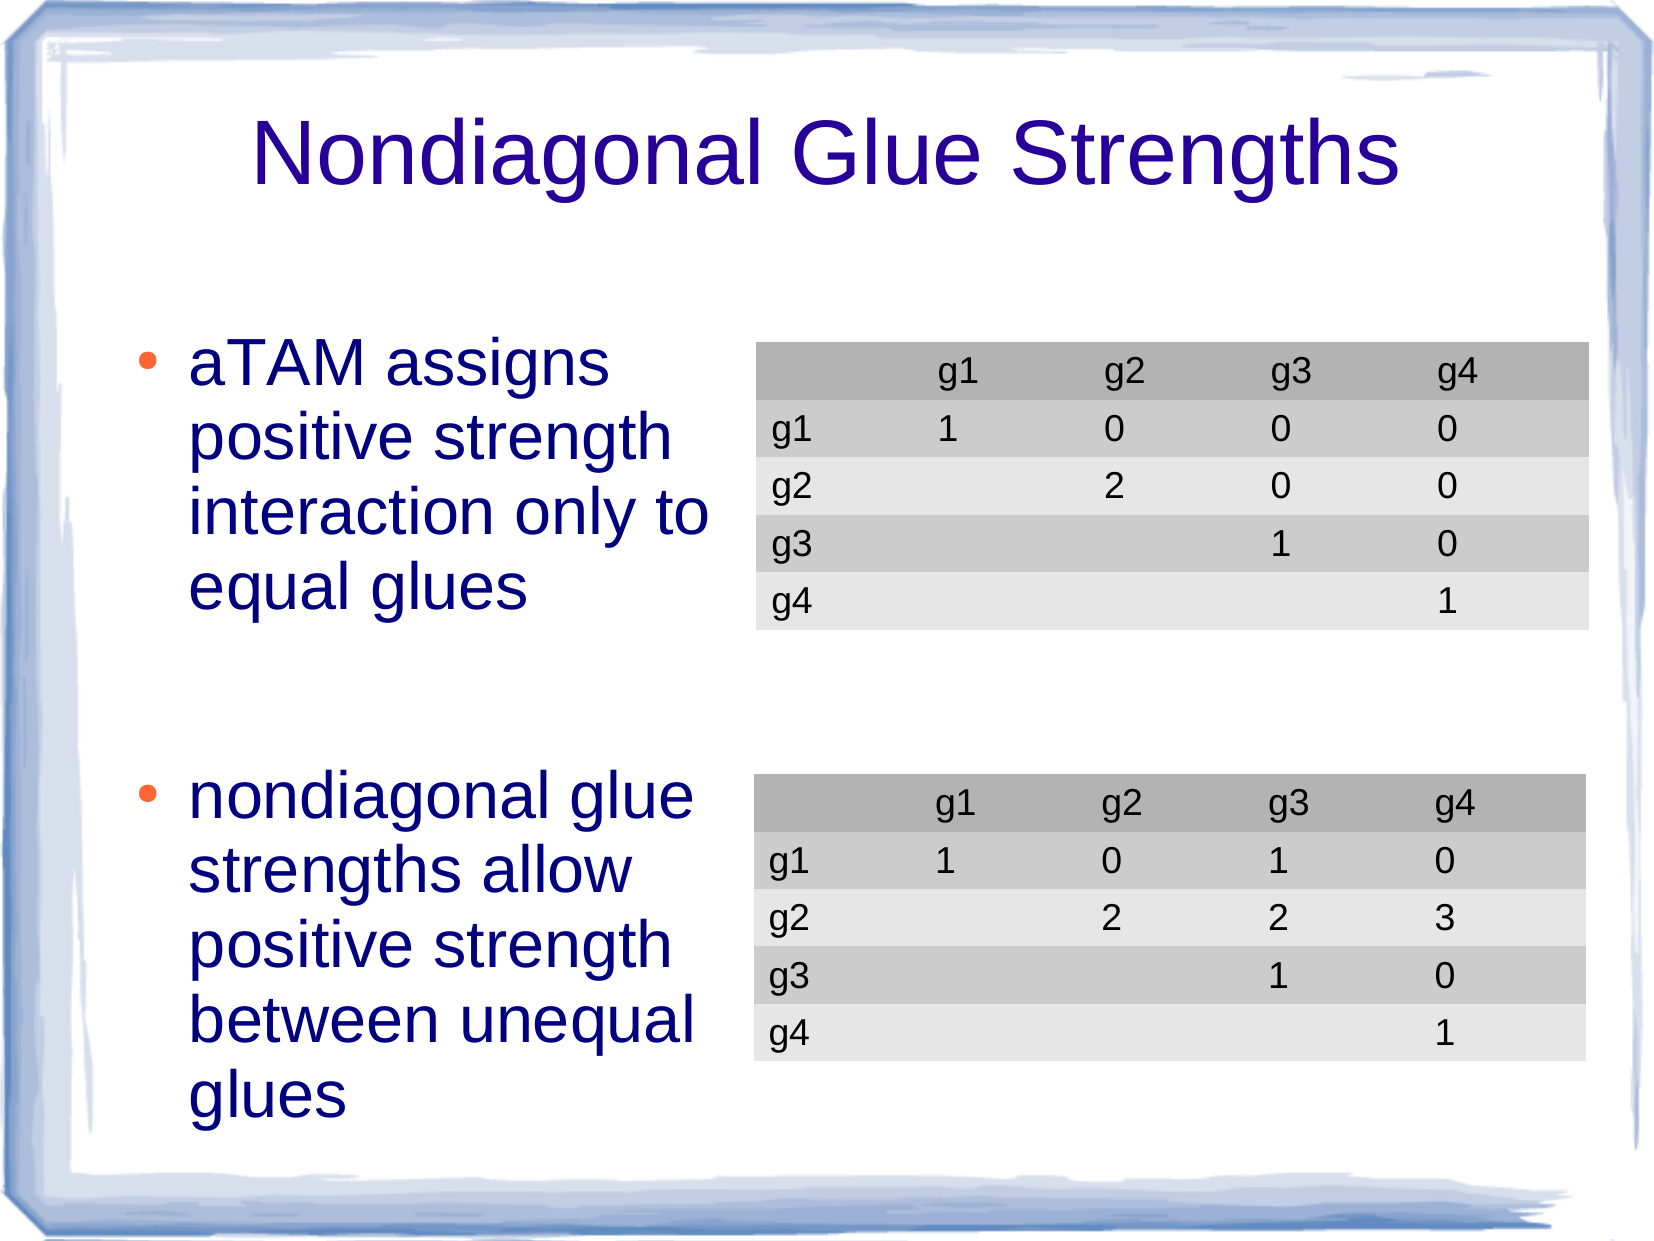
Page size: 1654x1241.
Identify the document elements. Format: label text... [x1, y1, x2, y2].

table_cell 1 [920, 832, 1087, 889]
table_cell 0 [1089, 400, 1256, 457]
table_cell [920, 889, 1087, 946]
table_cell 0 [1422, 515, 1589, 572]
table_cell 0 [1420, 946, 1586, 1004]
table_header g2 [1089, 342, 1256, 400]
table_cell 3 [1420, 889, 1586, 946]
table_cell [923, 515, 1089, 572]
table_cell g3 [754, 946, 920, 1004]
table_header g1 [923, 342, 1089, 400]
table_cell 0 [1422, 400, 1589, 457]
title Nondiagonal Glue Strengths [82, 49, 1571, 257]
table_cell 1 [923, 400, 1089, 457]
table_cell 1 [1253, 832, 1420, 889]
table_header g4 [1420, 774, 1586, 832]
table_header g3 [1253, 774, 1420, 832]
list aTAM assigns positive strength interaction only to equal glues nondiagonal glue strengths allow positive strength between unequal glues [118, 324, 827, 1144]
table_cell 0 [1256, 457, 1422, 515]
table_cell 2 [1087, 889, 1253, 946]
table_cell 1 [1256, 515, 1422, 572]
table_cell [1256, 572, 1422, 630]
table_cell [1089, 515, 1256, 572]
table_cell g1 [754, 832, 920, 889]
table_header g3 [1256, 342, 1422, 400]
table_cell [923, 572, 1089, 630]
table_cell g3 [756, 515, 923, 572]
table_cell g2 [754, 889, 920, 946]
table_cell [1087, 946, 1253, 1004]
table_cell [1253, 1004, 1420, 1061]
table_cell 1 [1253, 946, 1420, 1004]
table_cell 0 [1420, 832, 1586, 889]
table_header g4 [1422, 342, 1589, 400]
table_cell g4 [756, 572, 923, 630]
table_cell [1089, 572, 1256, 630]
table_cell 0 [1087, 832, 1253, 889]
table_cell 2 [1089, 457, 1256, 515]
table_cell [1087, 1004, 1253, 1061]
table_cell g1 [756, 400, 923, 457]
table_cell g4 [754, 1004, 920, 1061]
table_cell 0 [1422, 457, 1589, 515]
table_cell 2 [1253, 889, 1420, 946]
table_cell g2 [756, 457, 923, 515]
picture [0, 0, 1654, 1241]
table_header [756, 342, 923, 400]
table_header [754, 774, 920, 832]
table_cell [920, 1004, 1087, 1061]
table_header g1 [920, 774, 1087, 832]
table_cell 0 [1256, 400, 1422, 457]
table_cell [923, 457, 1089, 515]
table_cell 1 [1422, 572, 1589, 630]
table_cell 1 [1420, 1004, 1586, 1061]
table_cell [920, 946, 1087, 1004]
table_header g2 [1087, 774, 1253, 832]
